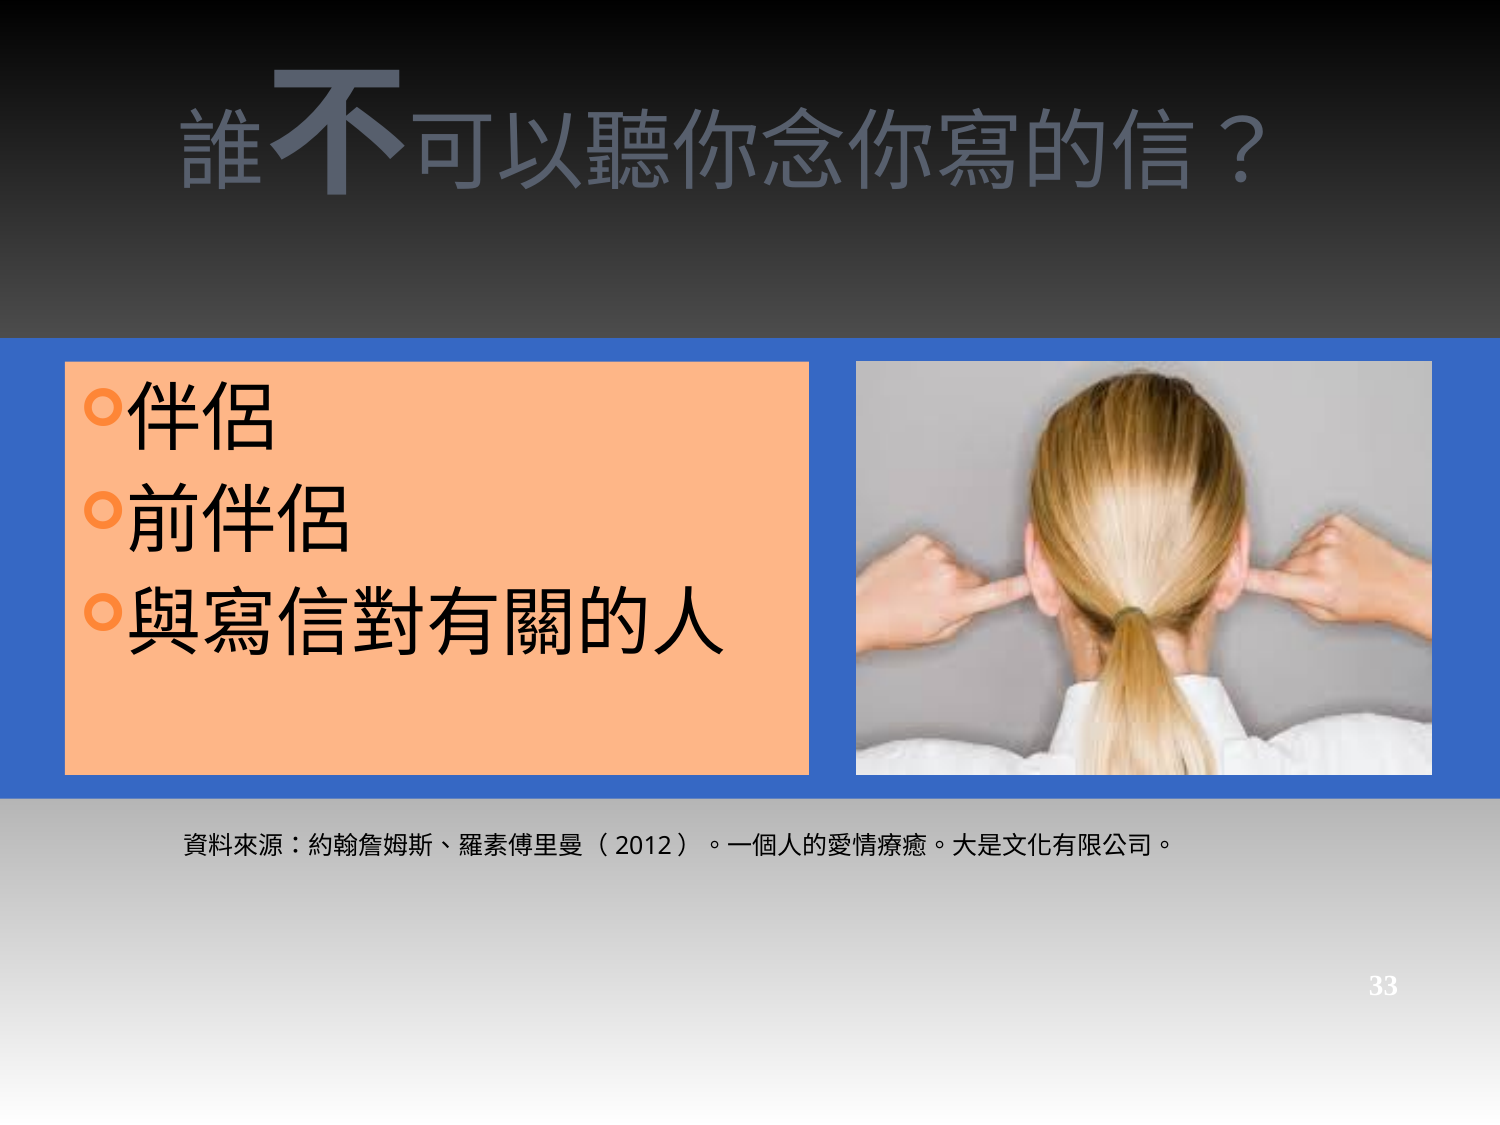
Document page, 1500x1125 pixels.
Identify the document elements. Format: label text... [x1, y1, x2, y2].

picture [856, 361, 1432, 775]
slide_number <編號> [1333, 940, 1434, 1026]
text_box 資料來源：約翰詹姆斯、羅素傅里曼（2012）。一個人的愛情療癒。大是文化有限公司。 [169, 822, 1193, 868]
list 伴侶 前伴侶 與寫信對有關的人 [64, 361, 809, 775]
text_box [0, 338, 1500, 799]
title 誰不可以聽你念你寫的信？ [162, 31, 1388, 219]
